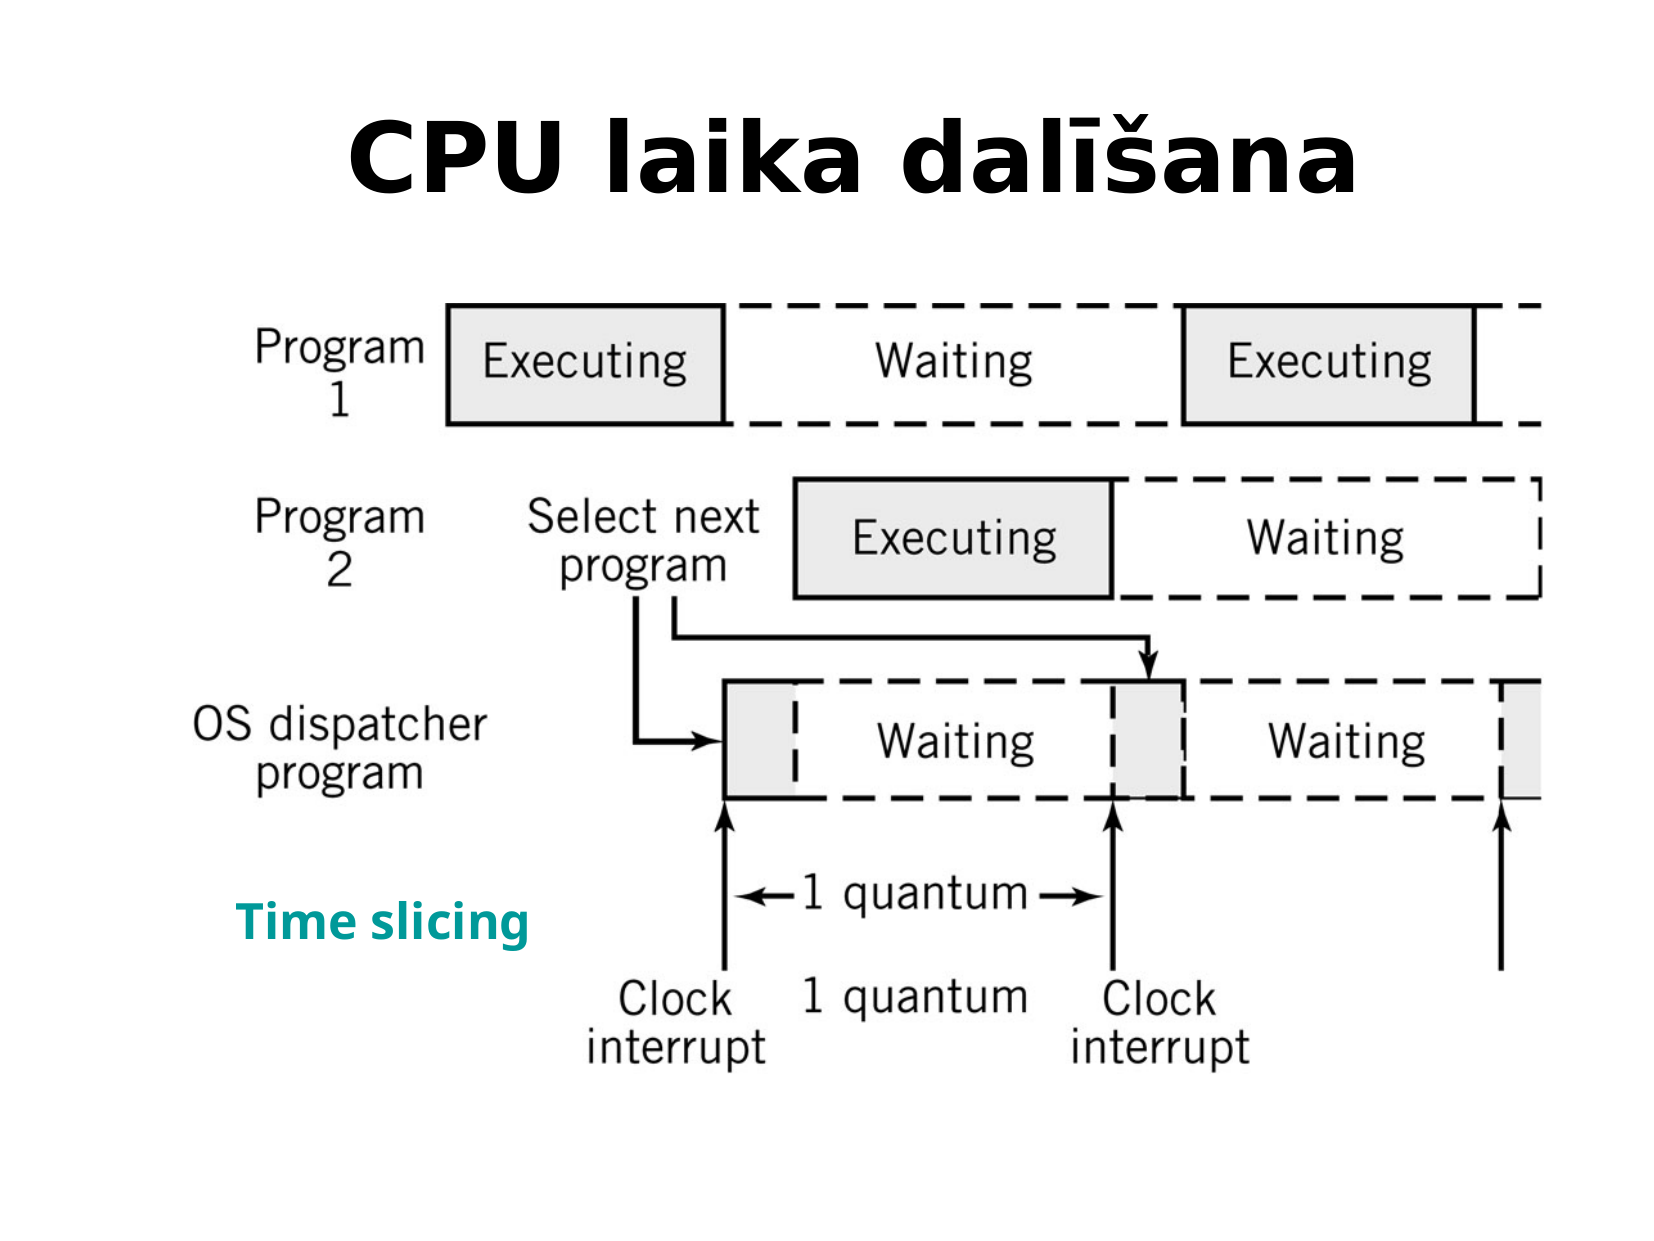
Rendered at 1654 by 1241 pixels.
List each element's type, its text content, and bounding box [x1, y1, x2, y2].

text_box Time slicing [220, 881, 703, 958]
picture [192, 303, 1544, 1074]
title CPU laika dalīšana [137, 49, 1571, 257]
